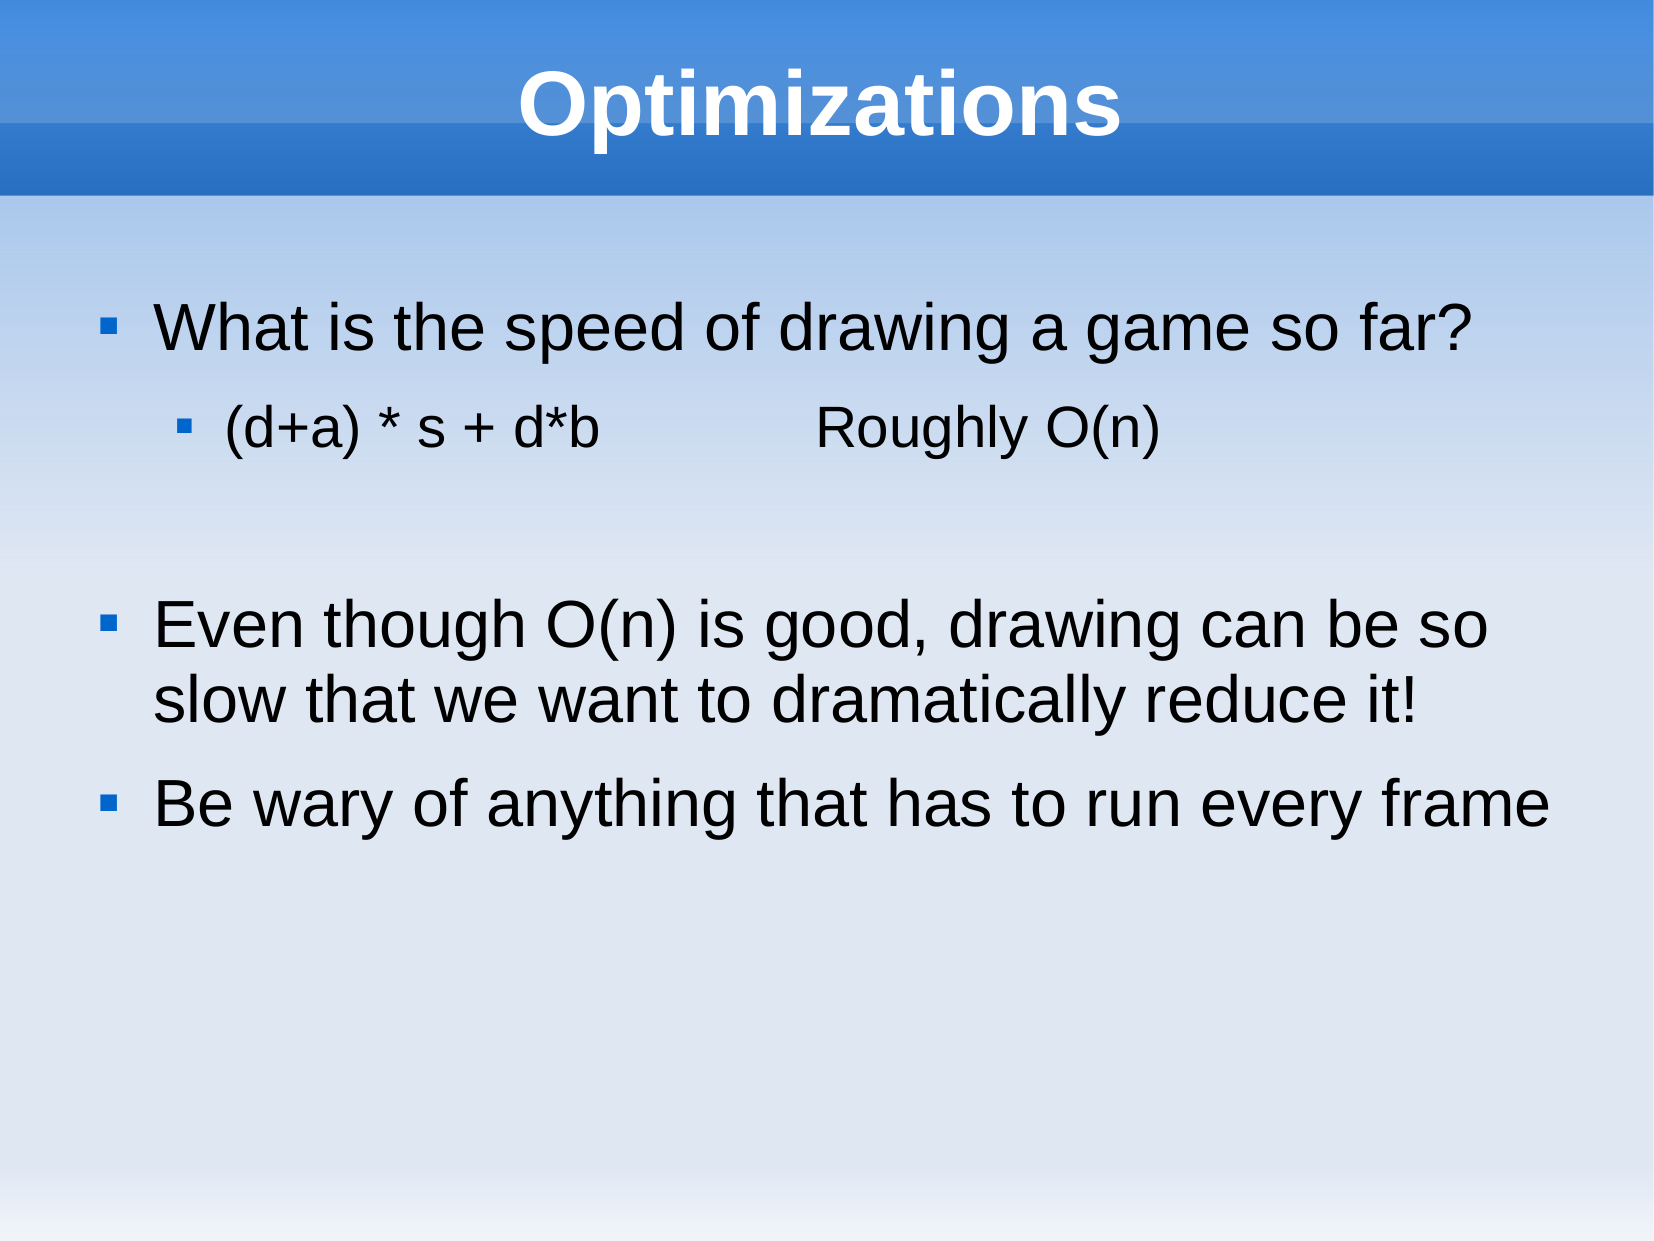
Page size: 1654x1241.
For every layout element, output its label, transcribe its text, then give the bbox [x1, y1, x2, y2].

picture [0, 0, 1654, 1241]
list What is the speed of drawing a game so far? (d+a) * s + d*b Roughly O(n) Even though O(n) is good, drawing can be so slow that we want to dramatically reduce it! Be wary of anything that has to run every frame [82, 290, 1571, 1109]
title Optimizations [76, 0, 1565, 208]
